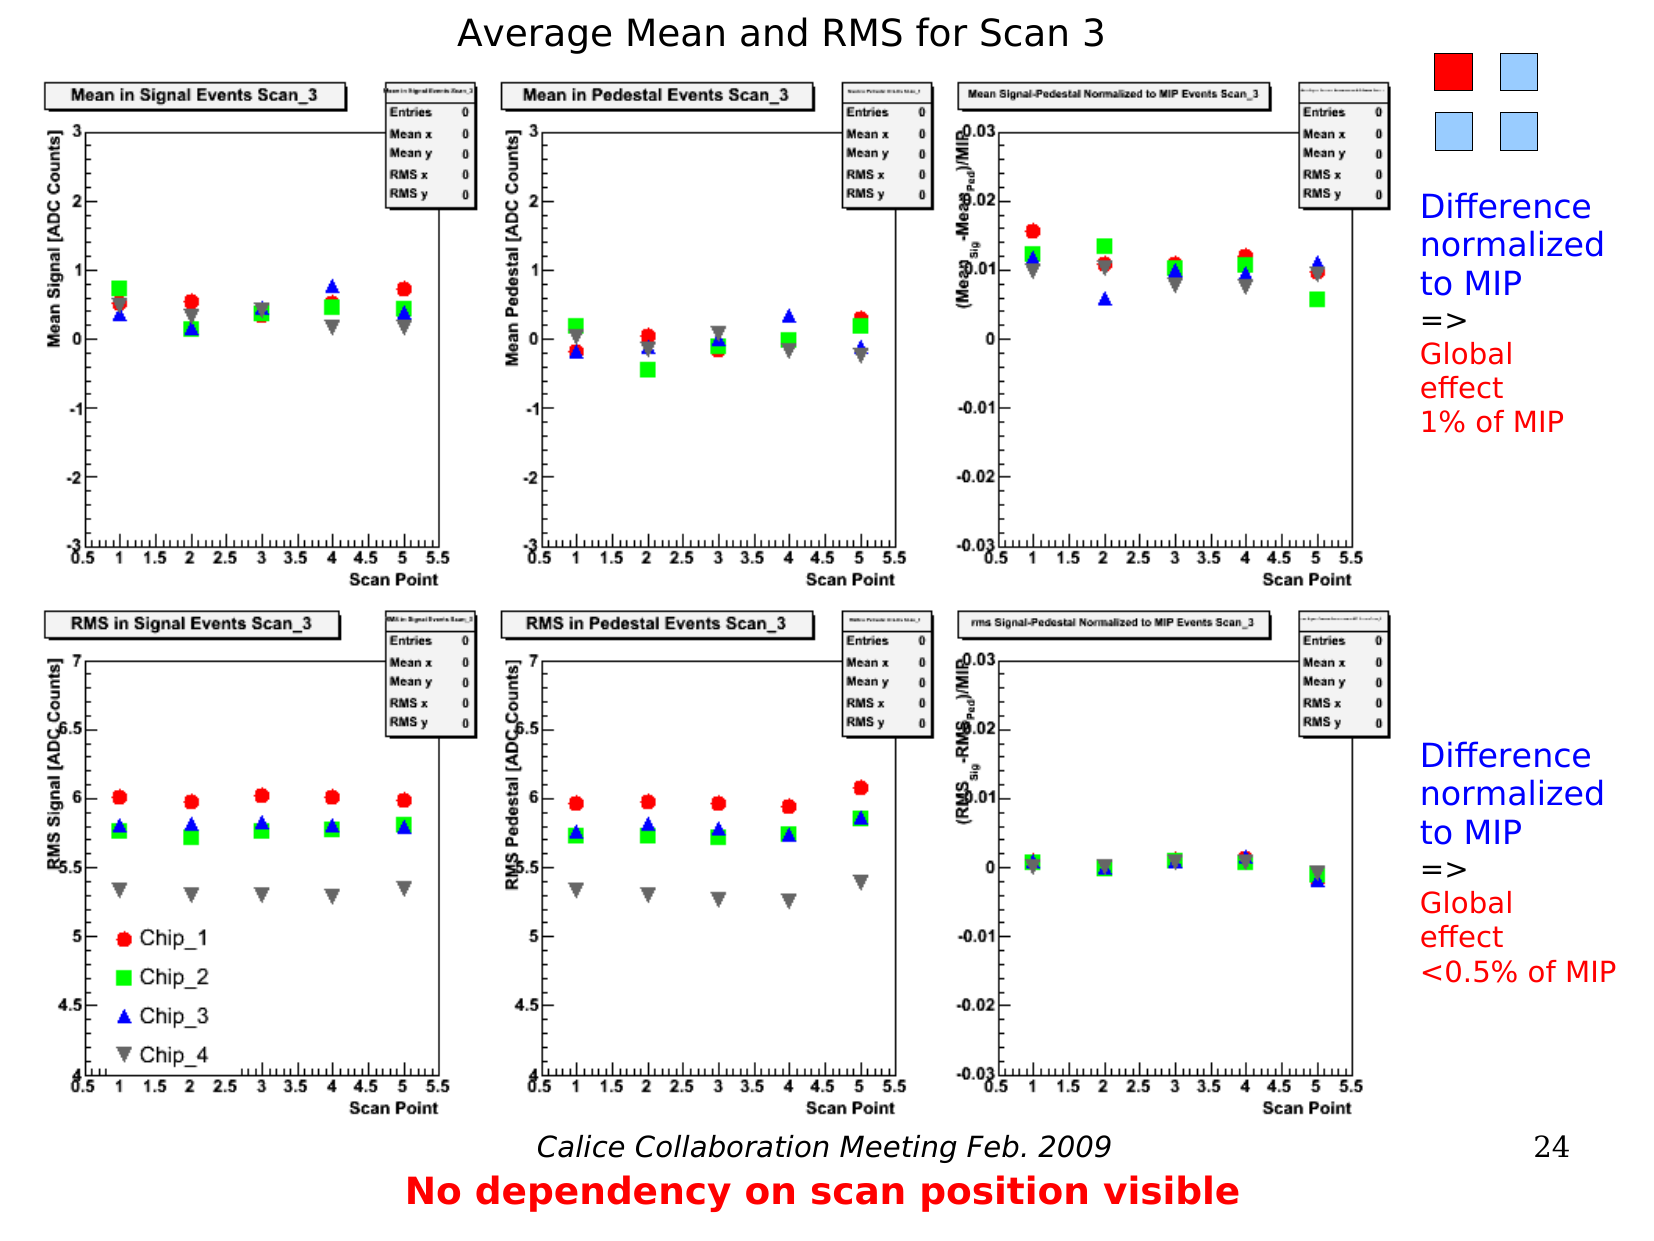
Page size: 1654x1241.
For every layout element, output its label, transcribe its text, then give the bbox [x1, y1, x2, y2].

text_box Average Mean and RMS for Scan 3 [442, 4, 1108, 64]
text_box [1435, 112, 1473, 151]
text_box Difference normalized to MIP => Global effect 1% of MIP [1405, 180, 1617, 482]
picture [35, 76, 1405, 1133]
text_box [1434, 53, 1473, 91]
text_box No dependency on scan position visible [389, 1162, 1238, 1221]
text_box [1500, 53, 1538, 91]
text_box Difference normalized to MIP => Global effect <0.5% of MIP [1405, 729, 1632, 1031]
text_box [1500, 112, 1538, 151]
